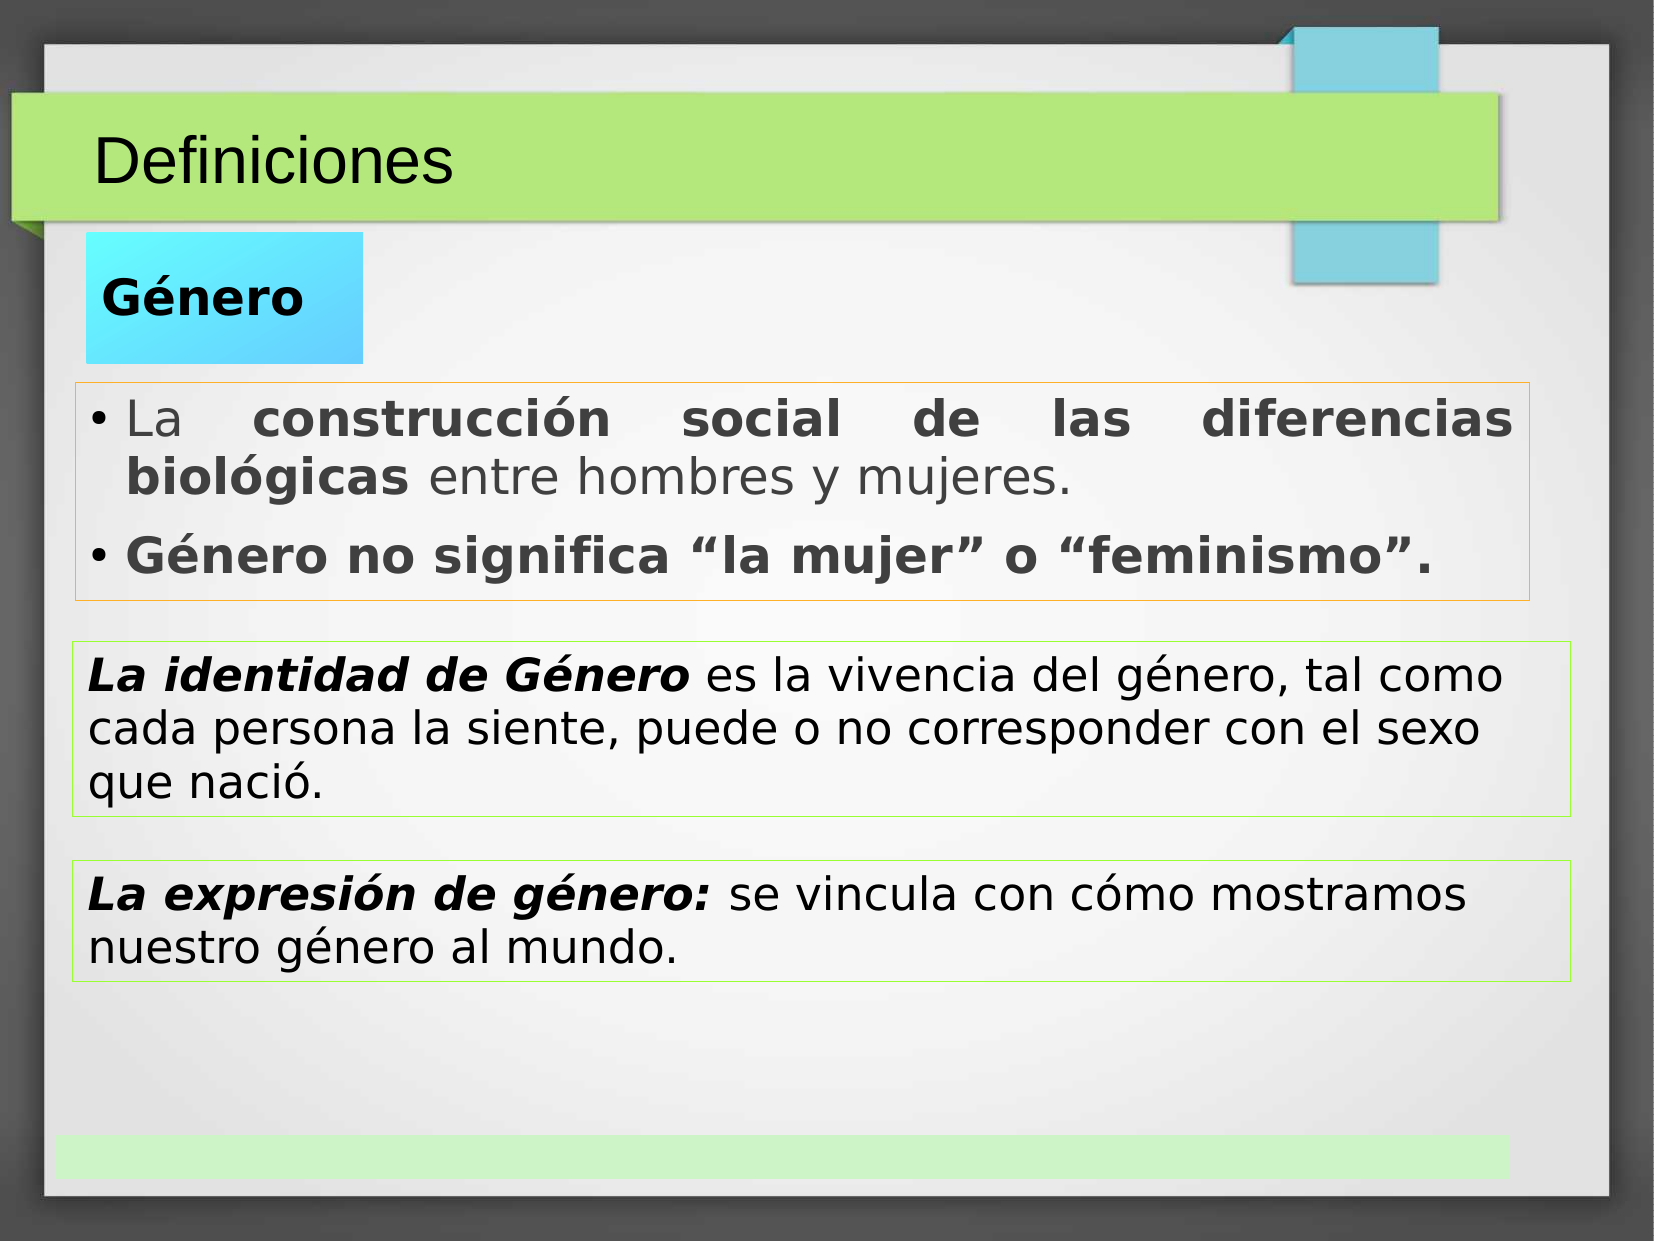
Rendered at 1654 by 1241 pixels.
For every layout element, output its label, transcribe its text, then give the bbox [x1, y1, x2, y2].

picture [0, 0, 1654, 1241]
text_box [55, 1135, 1510, 1179]
text_box La identidad de Género es la vivencia del género, tal como cada persona la siente, puede o no corresponder con el sexo que nació. [72, 641, 1571, 817]
text_box La construcción social de las diferencias biológicas entre hombres y mujeres. Género no significa “la mujer” o “feminismo”. [75, 382, 1530, 601]
text_box Definiciones [93, 111, 1346, 211]
text_box Género [86, 232, 364, 364]
text_box La expresión de género: se vincula con cómo mostramos nuestro género al mundo. [72, 860, 1571, 982]
